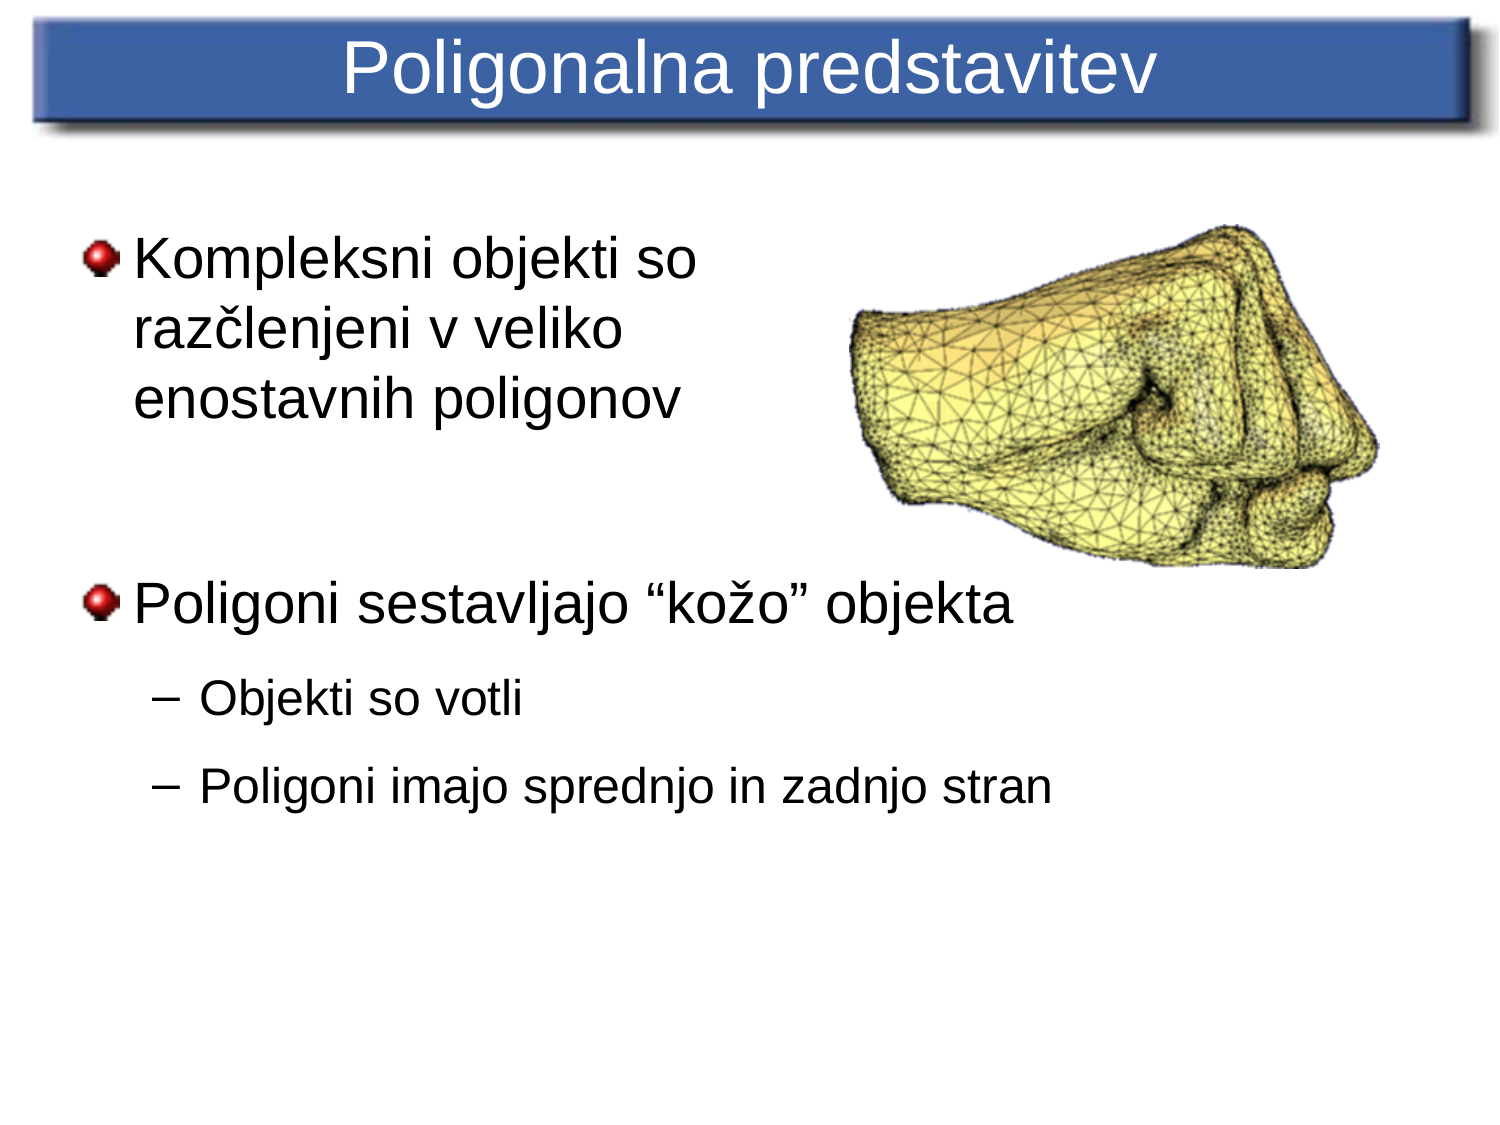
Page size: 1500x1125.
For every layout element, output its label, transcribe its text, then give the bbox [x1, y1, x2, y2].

picture [31, 116, 1499, 142]
picture [849, 224, 1380, 569]
title Poligonalna predstavitev [0, 10, 1500, 116]
list Kompleksni objekti so razčlenjeni v veliko enostavnih poligonov Poligoni sestavljajo “kožo” objekta Objekti so votli Poligoni imajo sprednjo in zadnjo stran [62, 212, 1413, 955]
